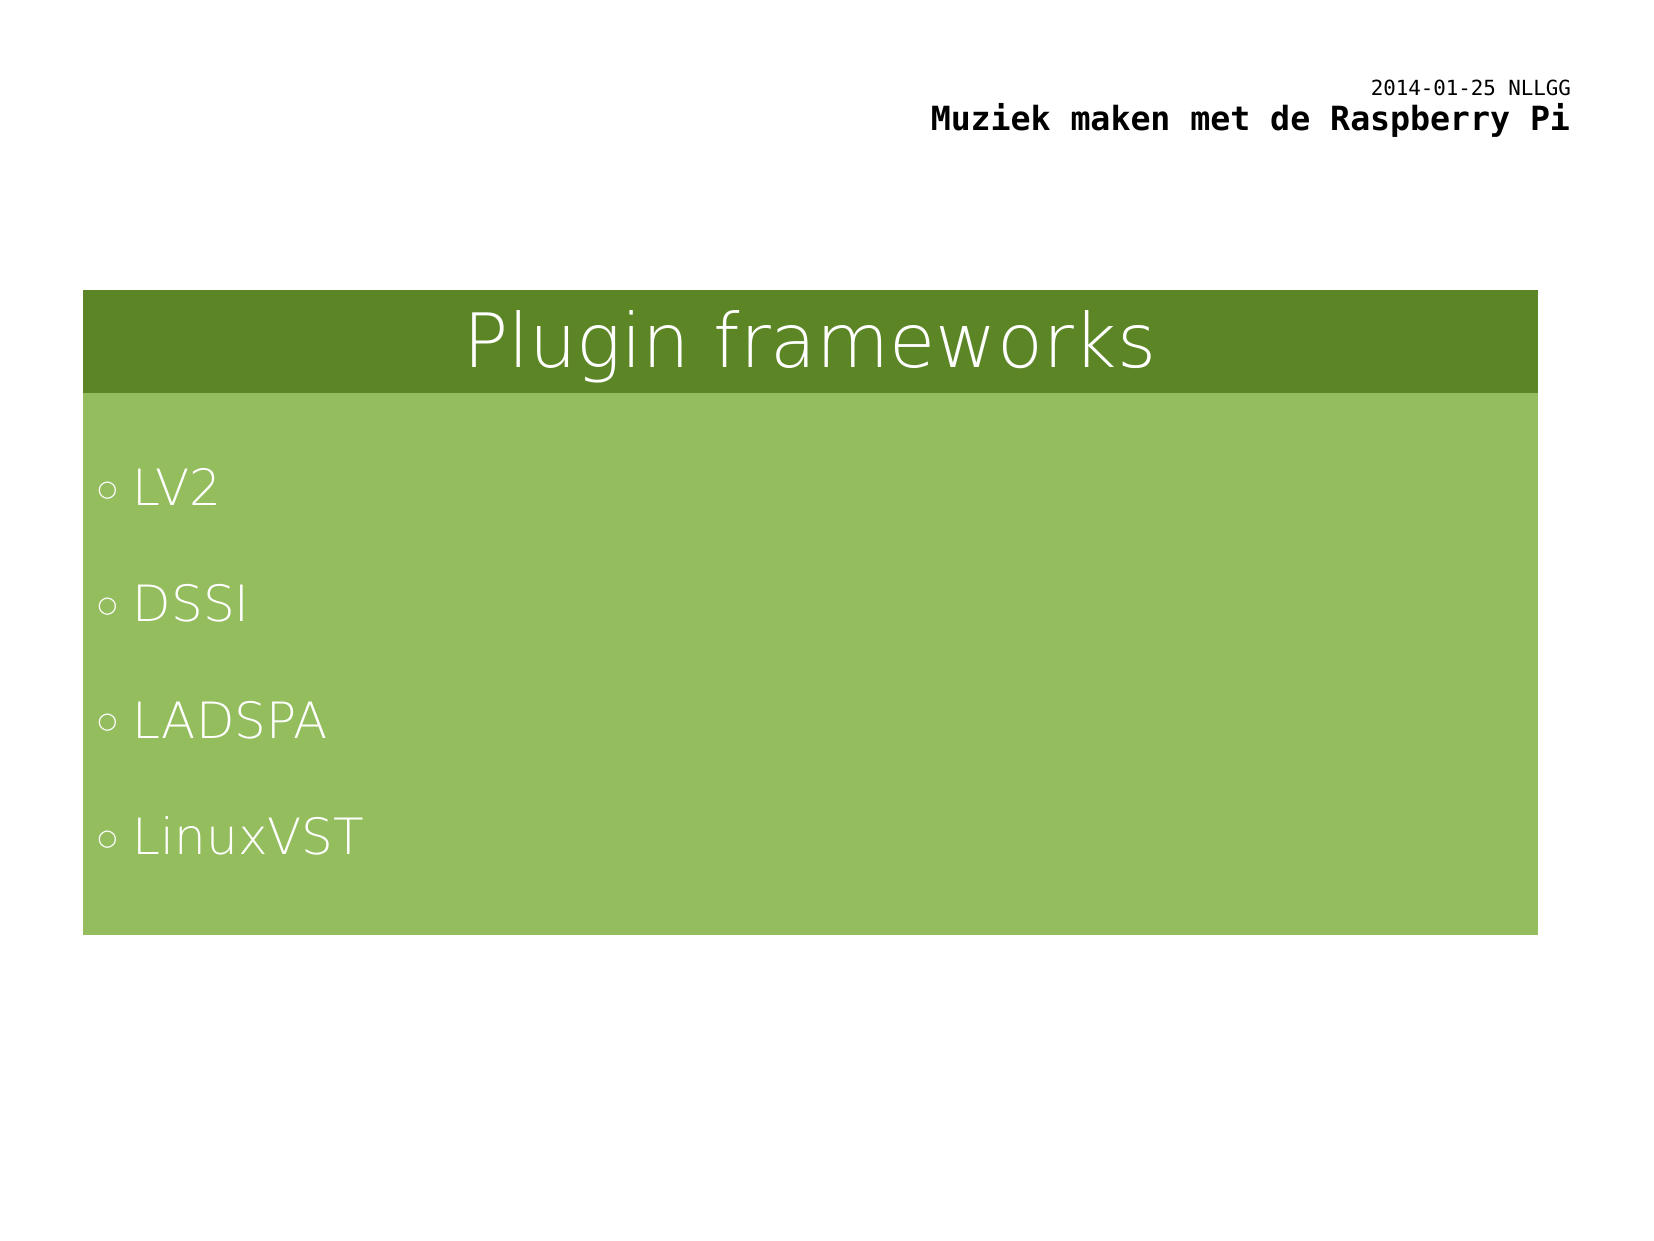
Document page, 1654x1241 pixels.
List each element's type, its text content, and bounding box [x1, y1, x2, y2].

title 2014-01-25 NLLGG Muziek maken met de Raspberry Pi [82, 49, 1571, 166]
table_header Plugin frameworks [83, 290, 1538, 393]
table_cell LV2 DSSI LADSPA LinuxVST [83, 393, 1538, 935]
